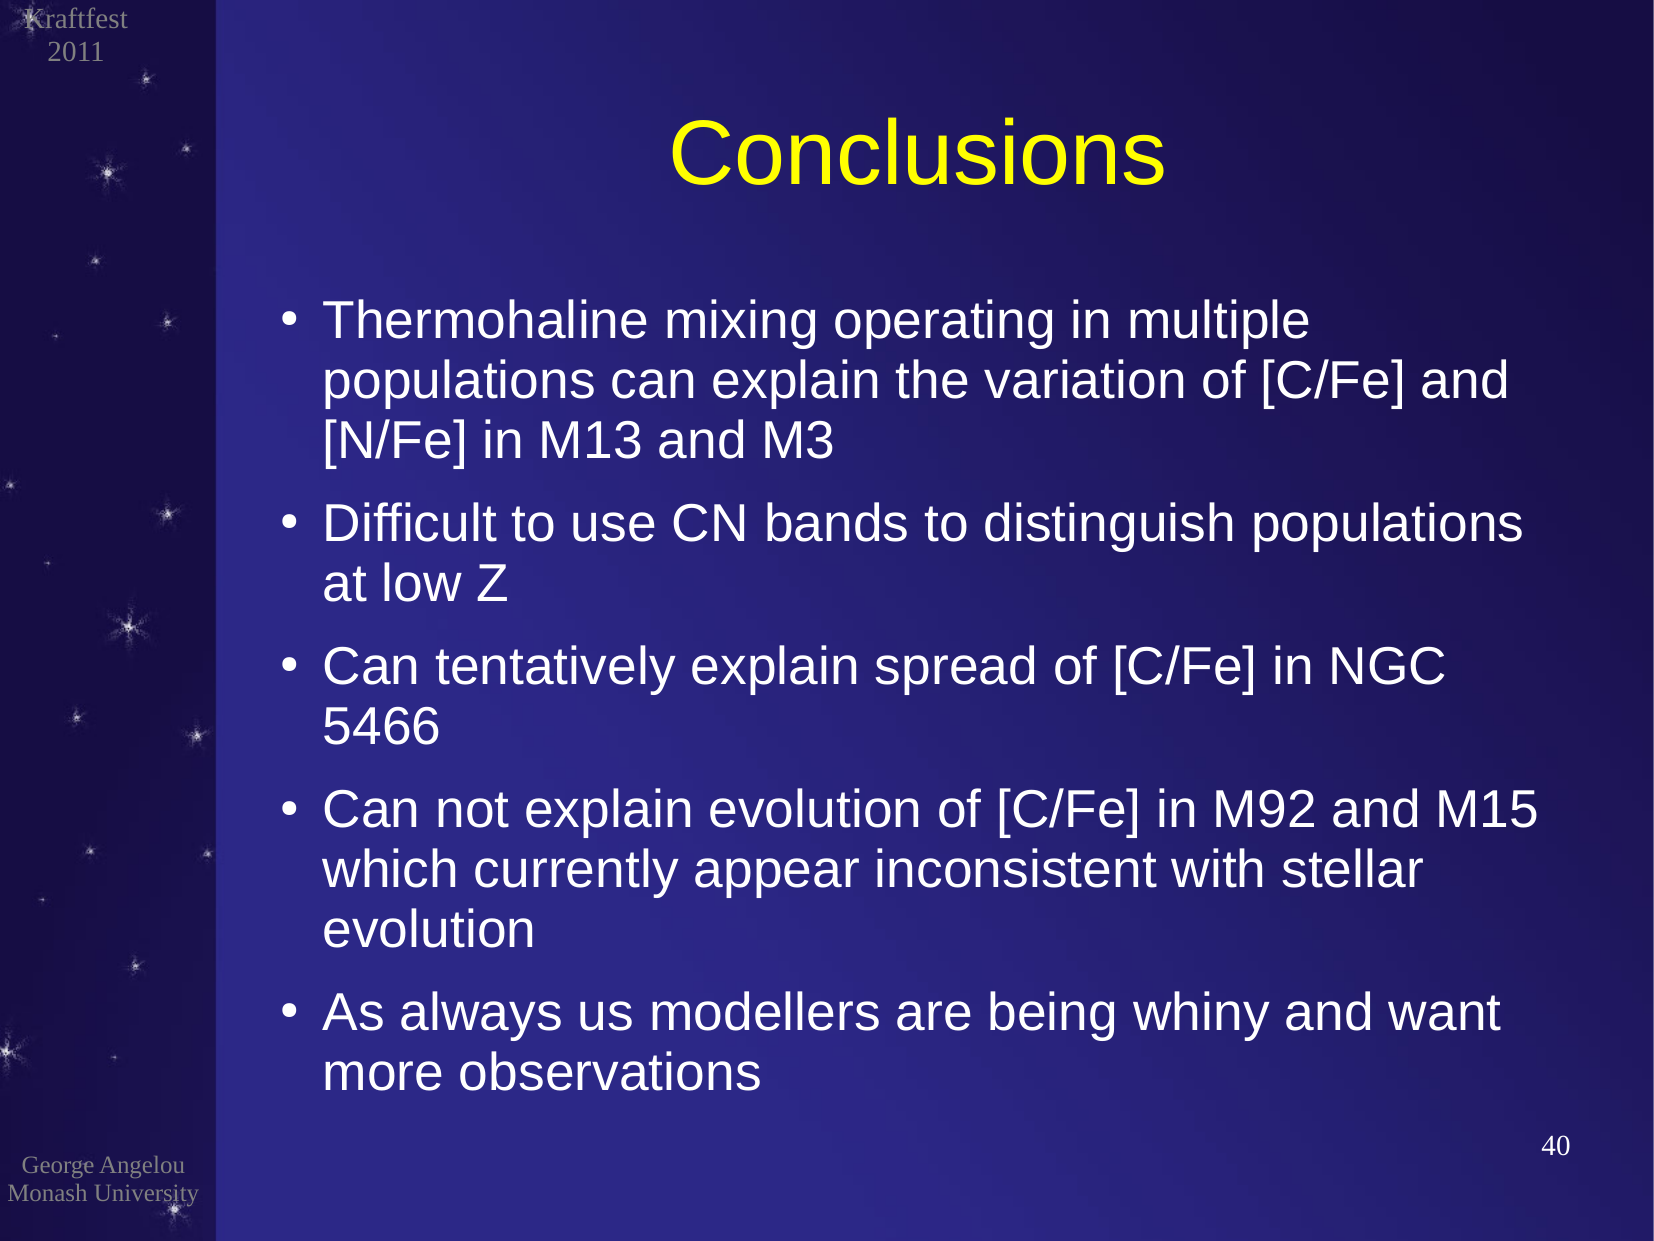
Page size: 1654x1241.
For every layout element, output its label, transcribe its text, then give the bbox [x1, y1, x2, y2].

list Thermohaline mixing operating in multiple populations can explain the variation of [C/Fe] and [N/Fe] in M13 and M3 Difficult to use CN bands to distinguish populations at low Z Can tentatively explain spread of [C/Fe] in NGC 5466 Can not explain evolution of [C/Fe] in M92 and M15 which currently appear inconsistent with stellar evolution As always us modellers are being whiny and want more observations [265, 290, 1571, 1109]
picture [0, 0, 1654, 1241]
title Conclusions [265, 56, 1571, 250]
